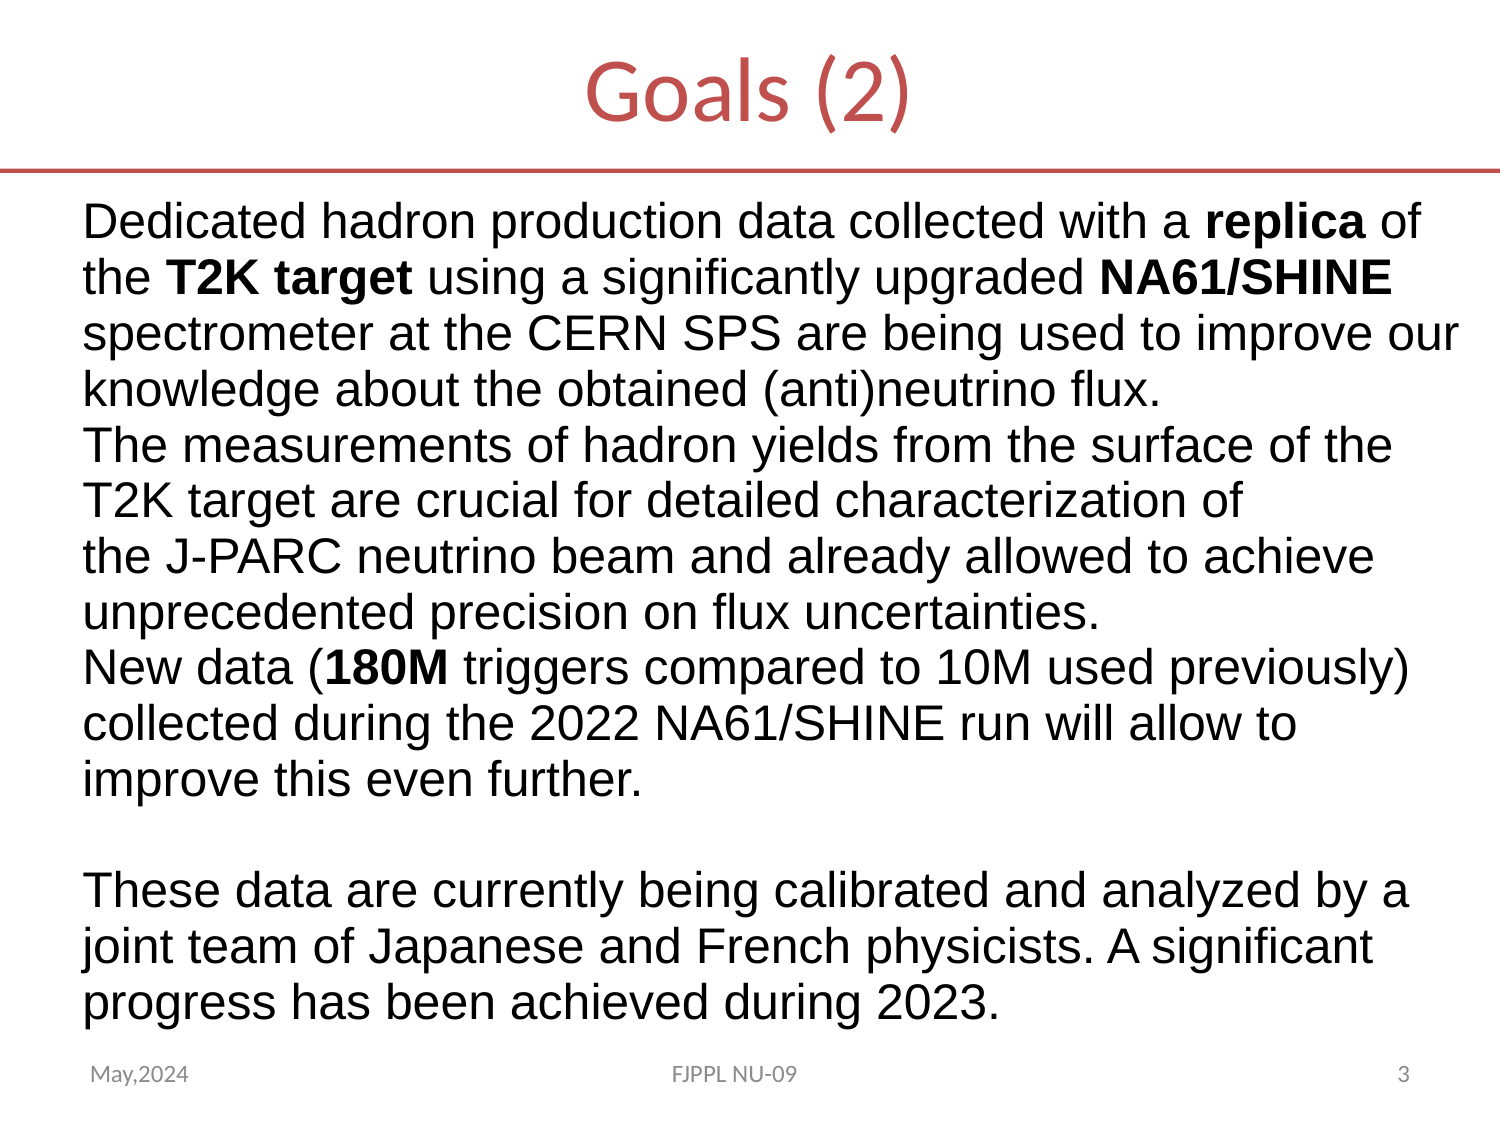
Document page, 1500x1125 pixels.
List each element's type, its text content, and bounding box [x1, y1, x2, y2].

text_box May,2024 [74, 1052, 425, 1103]
text_box Goals (2) [75, 29, 1425, 141]
text_box 13 [1074, 1052, 1425, 1103]
text_box FJPPL NU-09 [464, 1052, 1005, 1103]
text_box Dedicated hadron production data collected with a replica of the T2K target using a significantly upgraded NA61/SHINE spectrometer at the CERN SPS are being used to improve our knowledge about the obtained (anti)neutrino flux. The measurements of hadron yields from the surface of the T2K target are crucial for detailed characterization of the J-PARC neutrino beam and already allowed to achieve unprecedented precision on flux uncertainties. New data (180M triggers compared to 10M used previously) collected during the 2022 NA61/SHINE run will allow to improve this even further. These data are currently being calibrated and analyzed by a joint team of Japanese and French physicists. A significant progress has been achieved during 2023. [67, 186, 1500, 1052]
